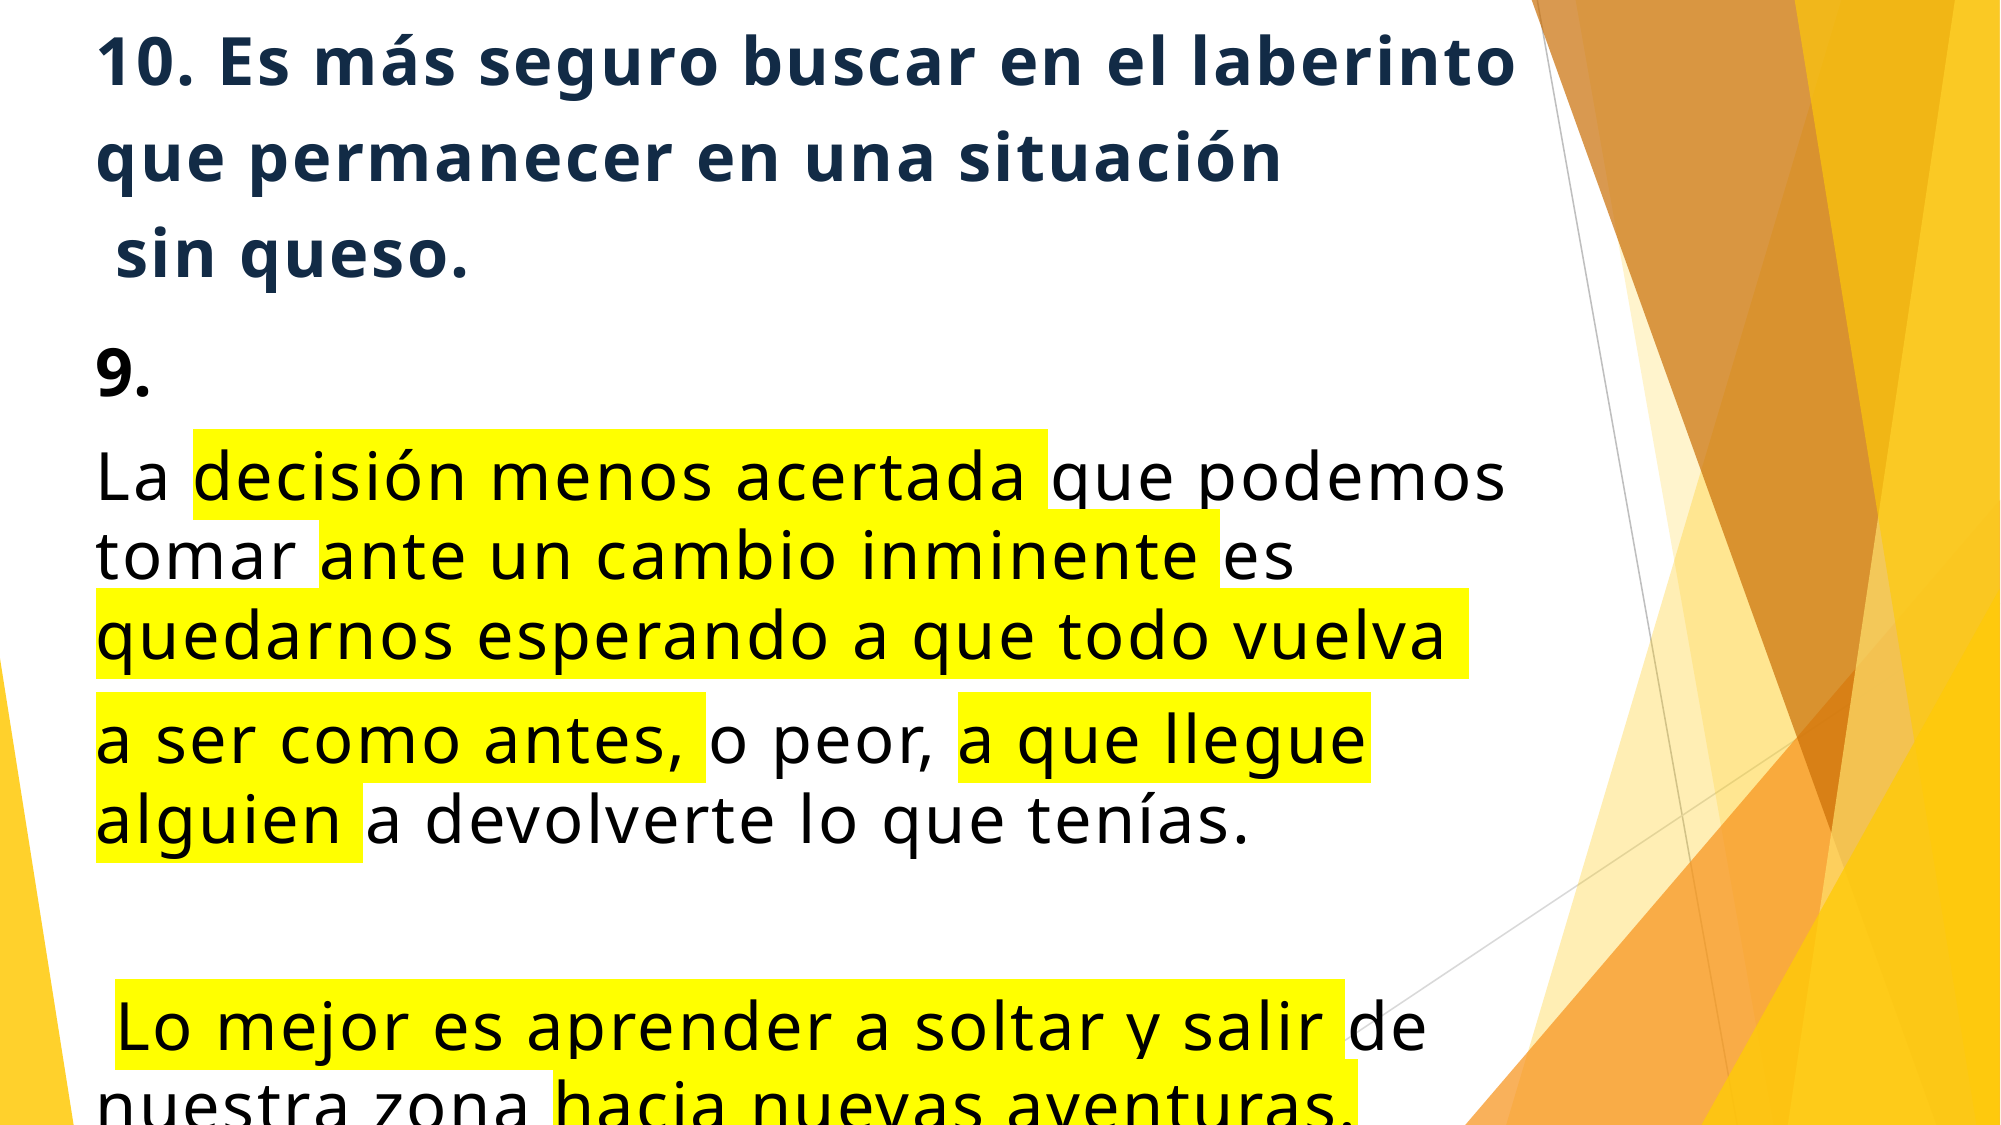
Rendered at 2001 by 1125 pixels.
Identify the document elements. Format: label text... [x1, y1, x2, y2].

text_box 10. Es más seguro buscar en el laberinto que permanecer en una situación sin queso. La decisión menos acertada que podemos tomar ante un cambio inminente es quedarnos esperando a que todo vuelva a ser como antes, o peor, a que llegue alguien a devolverte lo que tenías. Lo mejor es aprender a soltar y salir de nuestra zona hacia nuevas aventuras. [80, 47, 1648, 1113]
